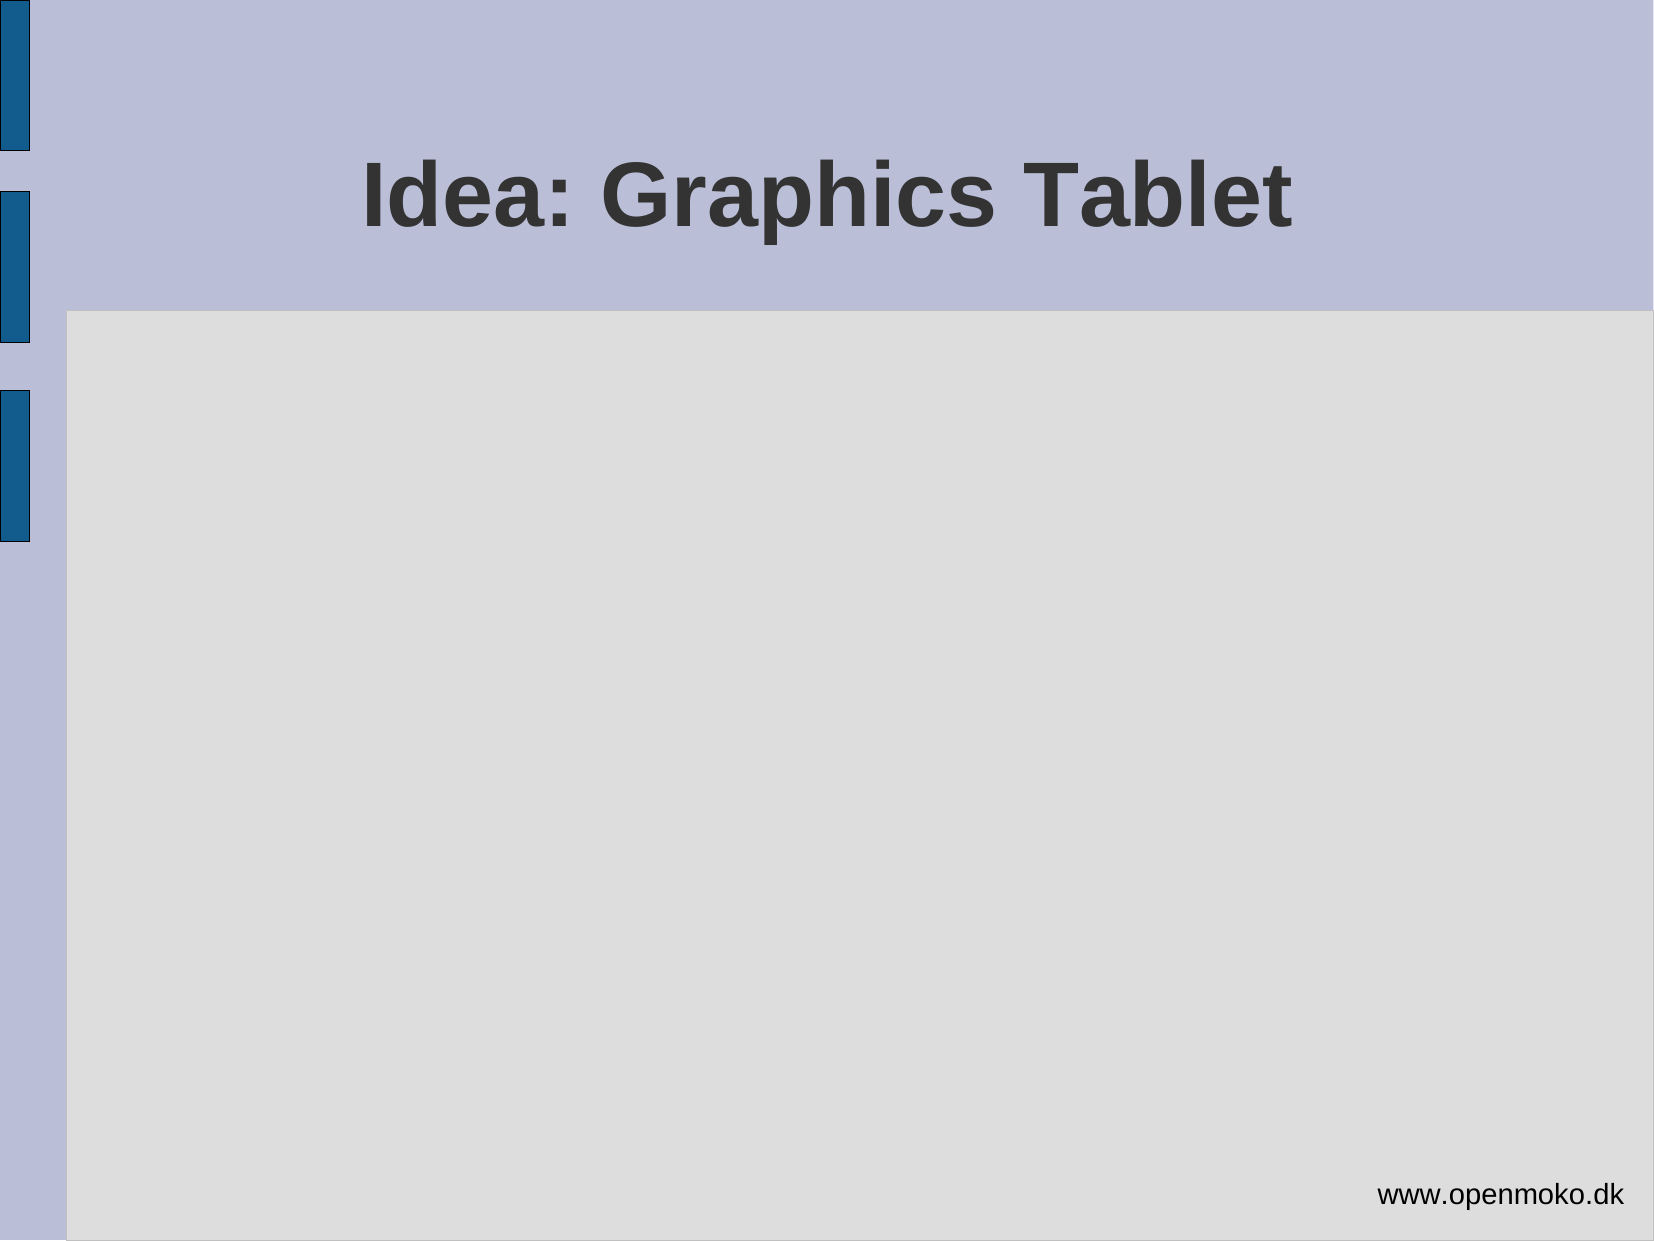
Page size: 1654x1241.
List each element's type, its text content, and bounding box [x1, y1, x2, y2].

title Idea: Graphics Tablet [121, 91, 1534, 299]
